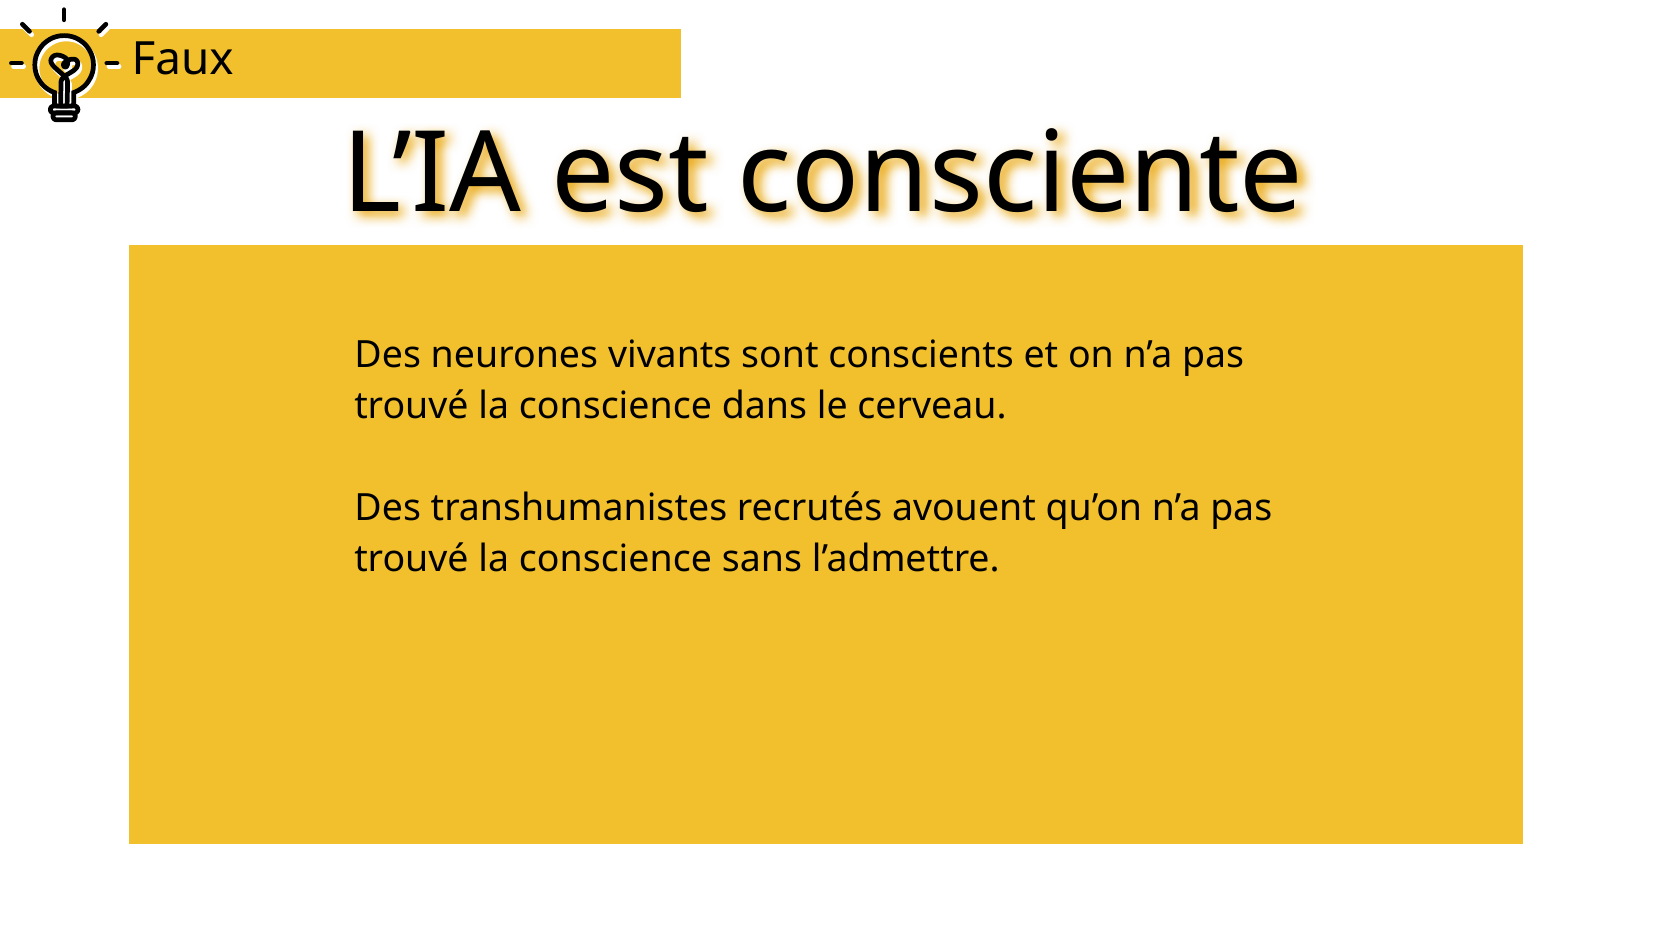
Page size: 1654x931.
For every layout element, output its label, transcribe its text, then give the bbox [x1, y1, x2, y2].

title Faux [131, 16, 578, 97]
title Des neurones vivants sont conscients et on n’a pas trouvé la conscience dans le cerveau. Des transhumanistes recrutés avouent qu’on n’a pas trouvé la conscience sans l’admettre. [354, 248, 1300, 736]
title L’IA est consciente [265, 88, 1381, 248]
